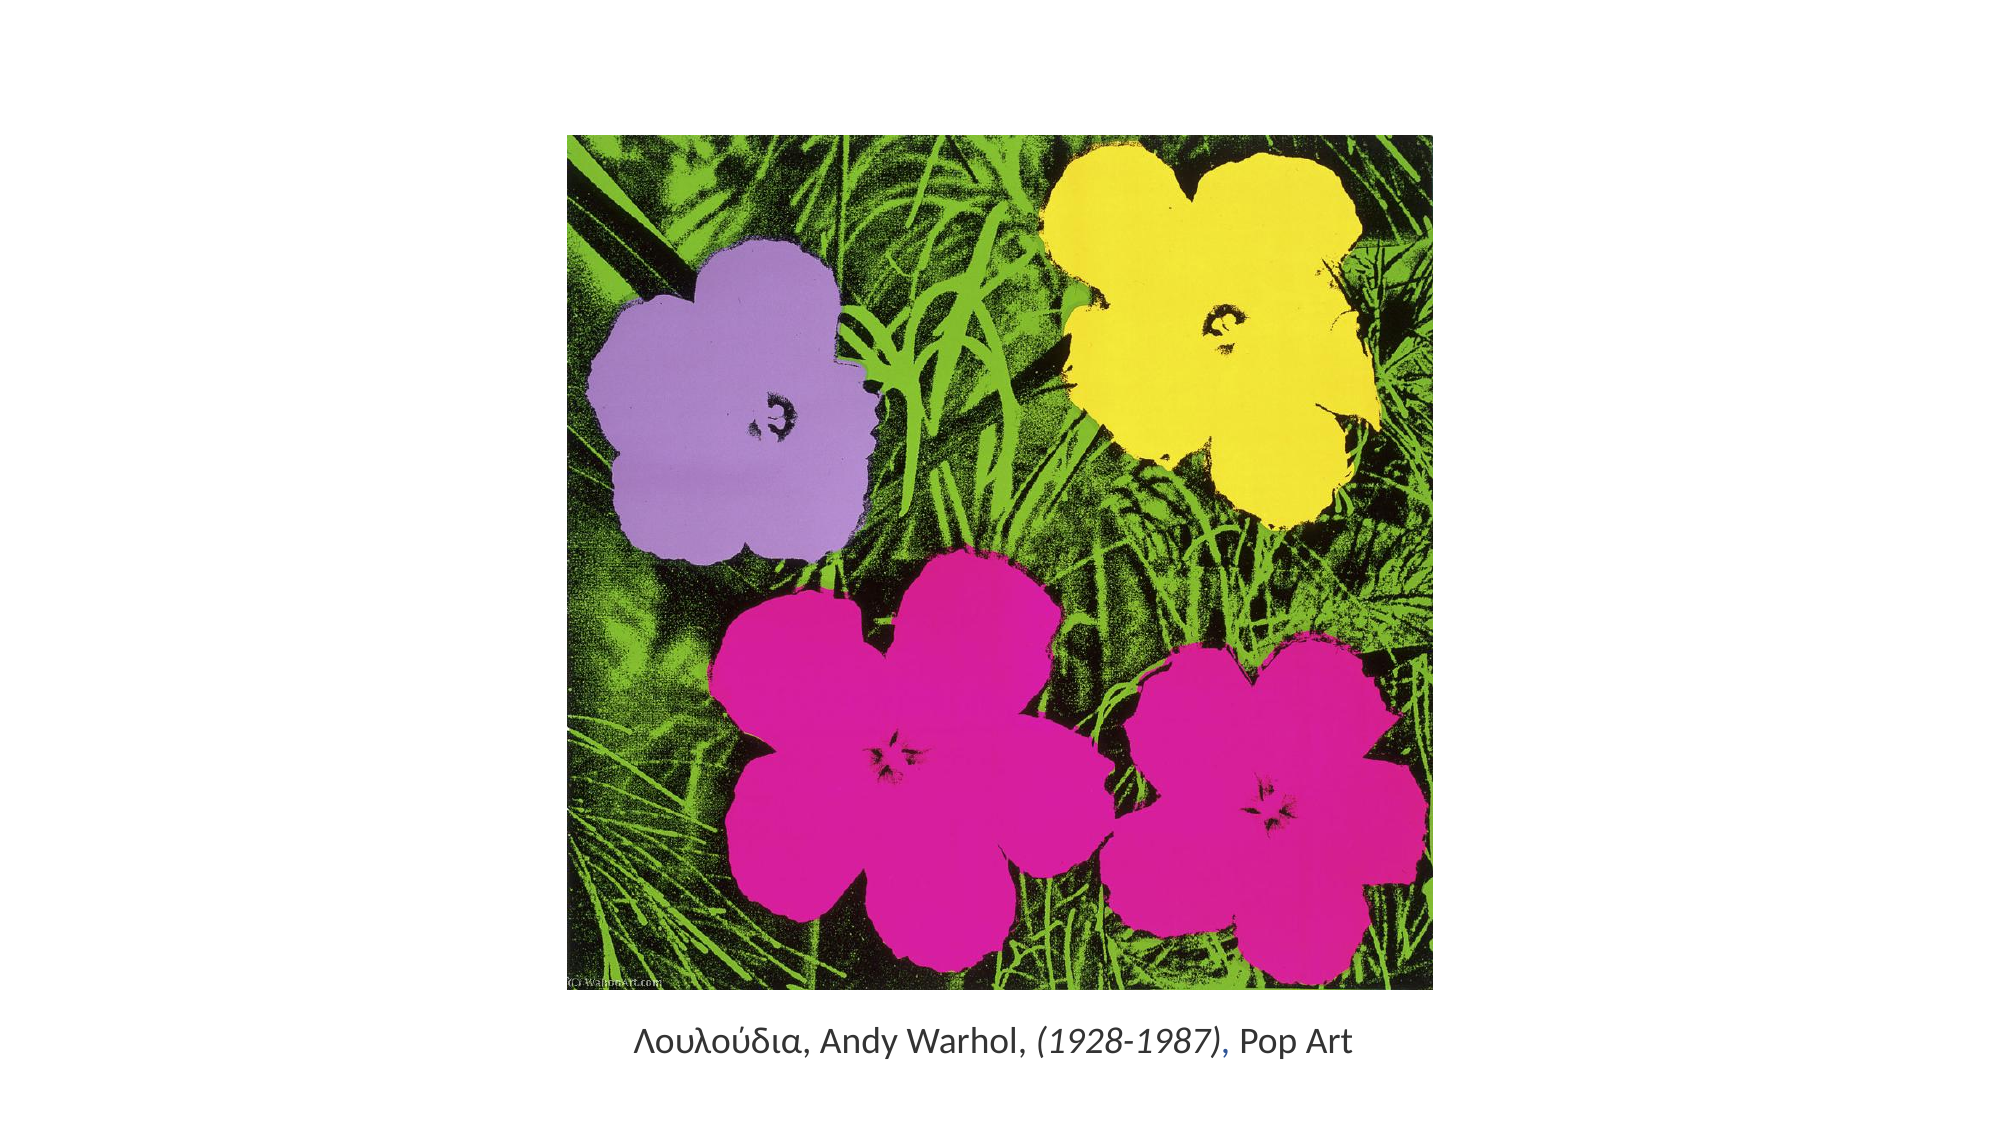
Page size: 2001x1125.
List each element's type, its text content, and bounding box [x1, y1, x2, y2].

picture [567, 135, 1433, 990]
text_box Λουλούδια, Andy Warhol, (1928-1987), Pop Art [483, 1012, 1583, 1061]
